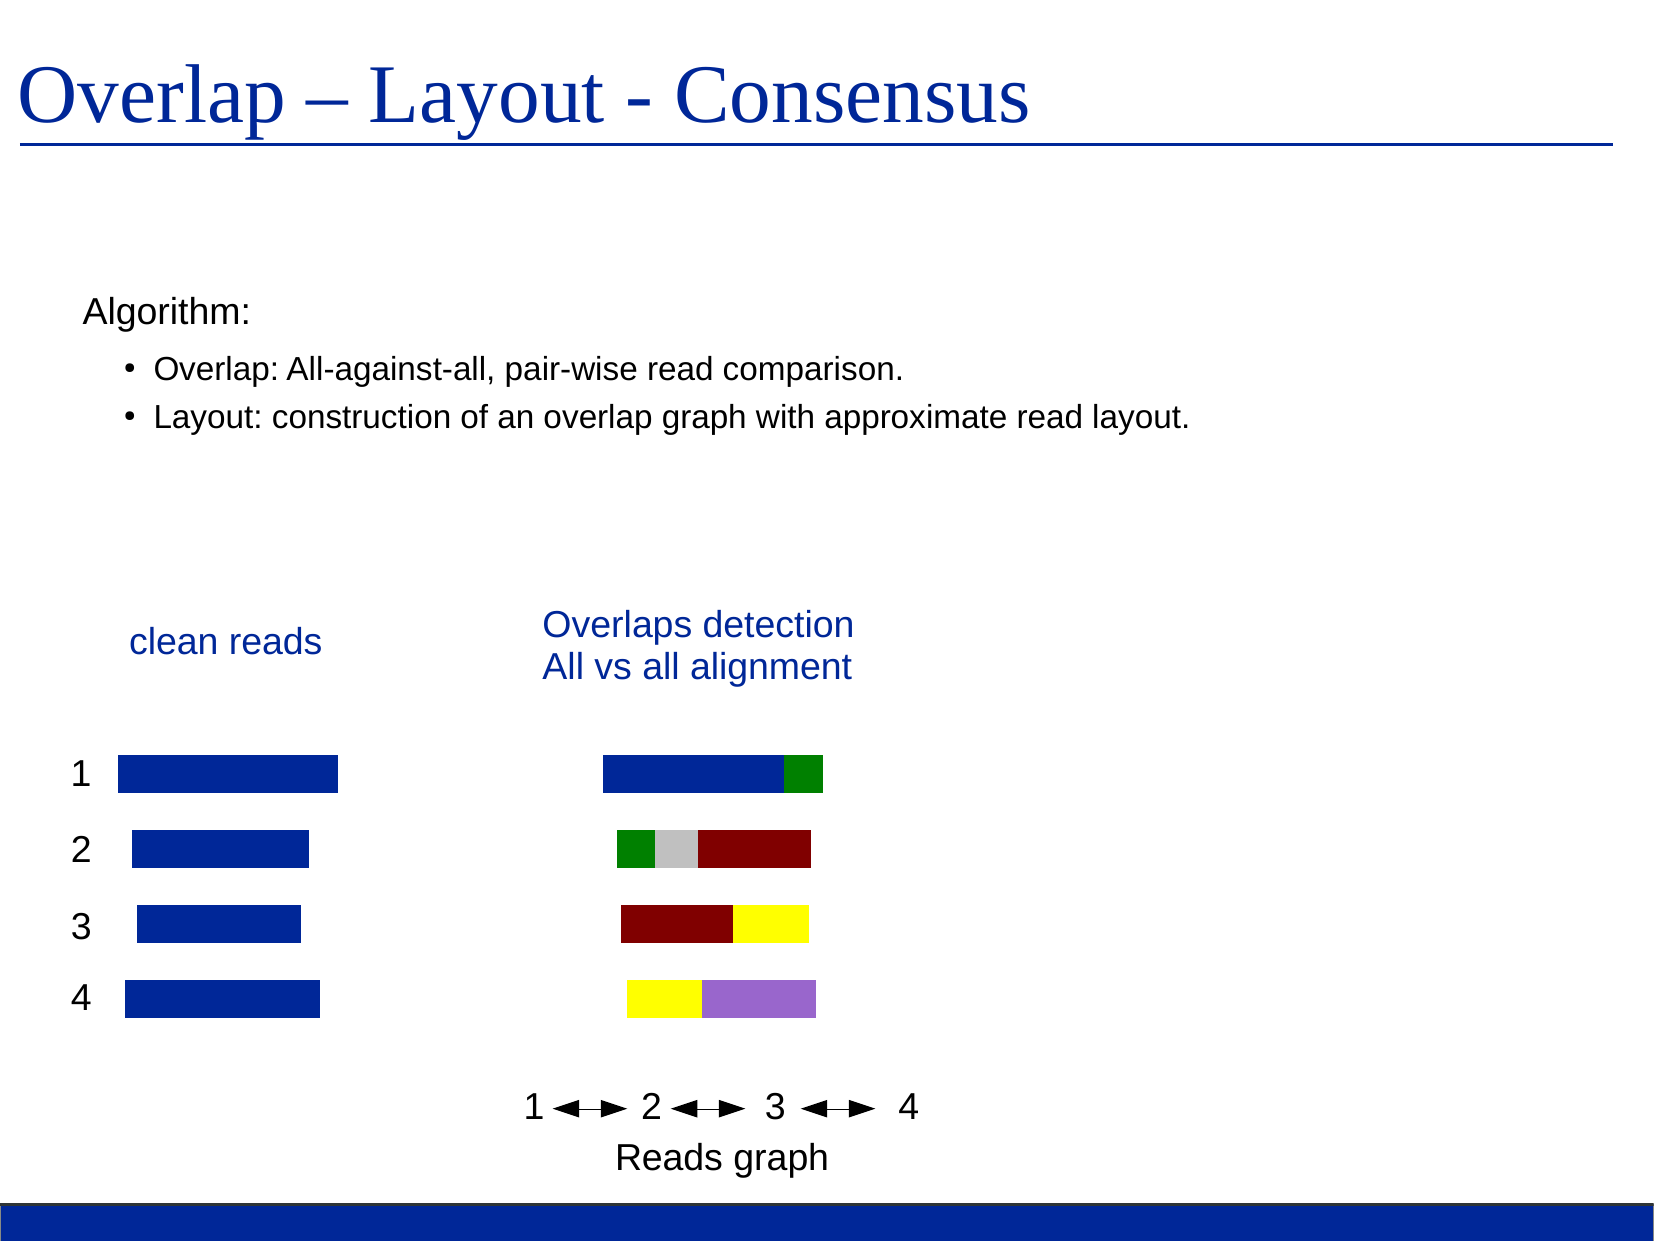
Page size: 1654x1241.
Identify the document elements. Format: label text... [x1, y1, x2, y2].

text_box 4 [56, 969, 107, 1027]
text_box [621, 905, 809, 943]
text_box 3 [56, 898, 107, 956]
text_box 1 [508, 1078, 560, 1135]
text_box 2 [626, 1077, 677, 1128]
text_box [627, 980, 816, 1018]
list Algorithm: Overlap: All-against-all, pair-wise read comparison. Layout: construction of an overlap graph with approximate read layout. [82, 290, 1571, 1109]
text_box Reads graph [600, 1128, 853, 1186]
text_box [603, 755, 823, 793]
text_box 1 [55, 744, 107, 802]
text_box [118, 755, 338, 793]
text_box 2 [55, 821, 107, 879]
text_box 4 [883, 1078, 934, 1136]
title Overlap – Layout - Consensus [17, 0, 1589, 198]
text_box [617, 830, 811, 868]
text_box [132, 830, 309, 868]
text_box 3 [750, 1077, 801, 1128]
text_box Overlaps detection All vs all alignment [527, 595, 873, 695]
text_box clean reads [114, 613, 338, 671]
text_box [137, 905, 301, 943]
text_box [125, 980, 320, 1018]
